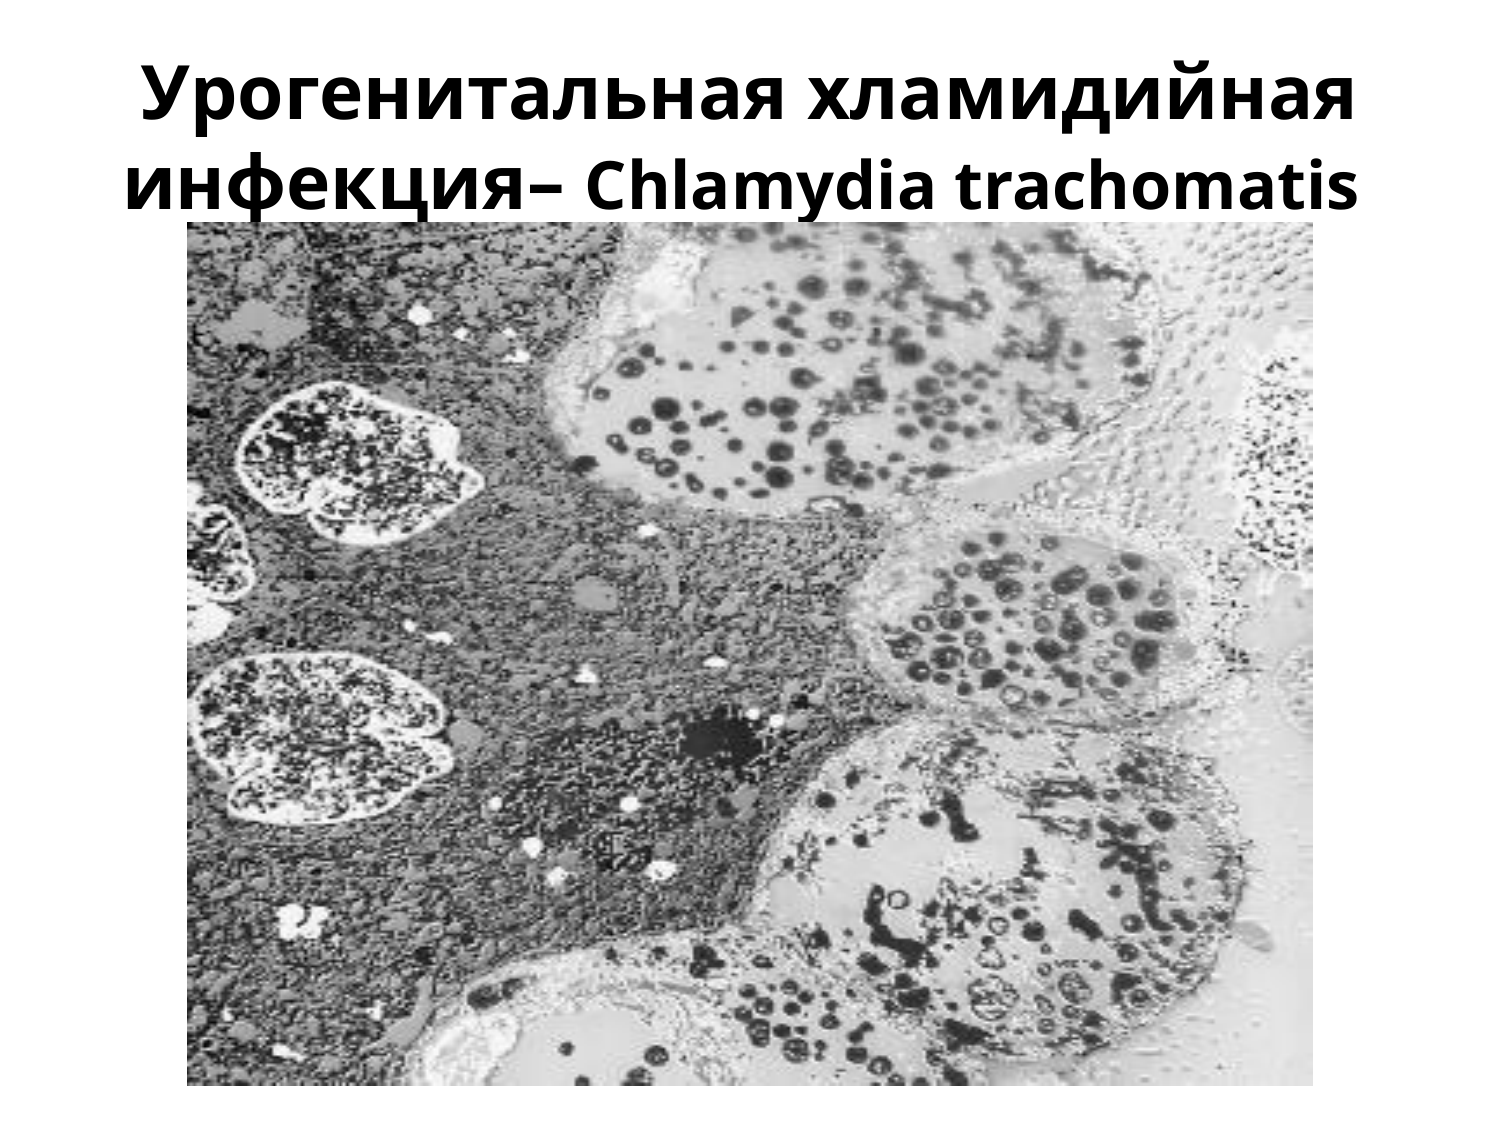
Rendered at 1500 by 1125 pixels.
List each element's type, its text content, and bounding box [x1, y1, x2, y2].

picture [187, 222, 1313, 1086]
title Урогенитальная хламидийная инфекция– Chlamydia trachomatis [75, 37, 1425, 188]
